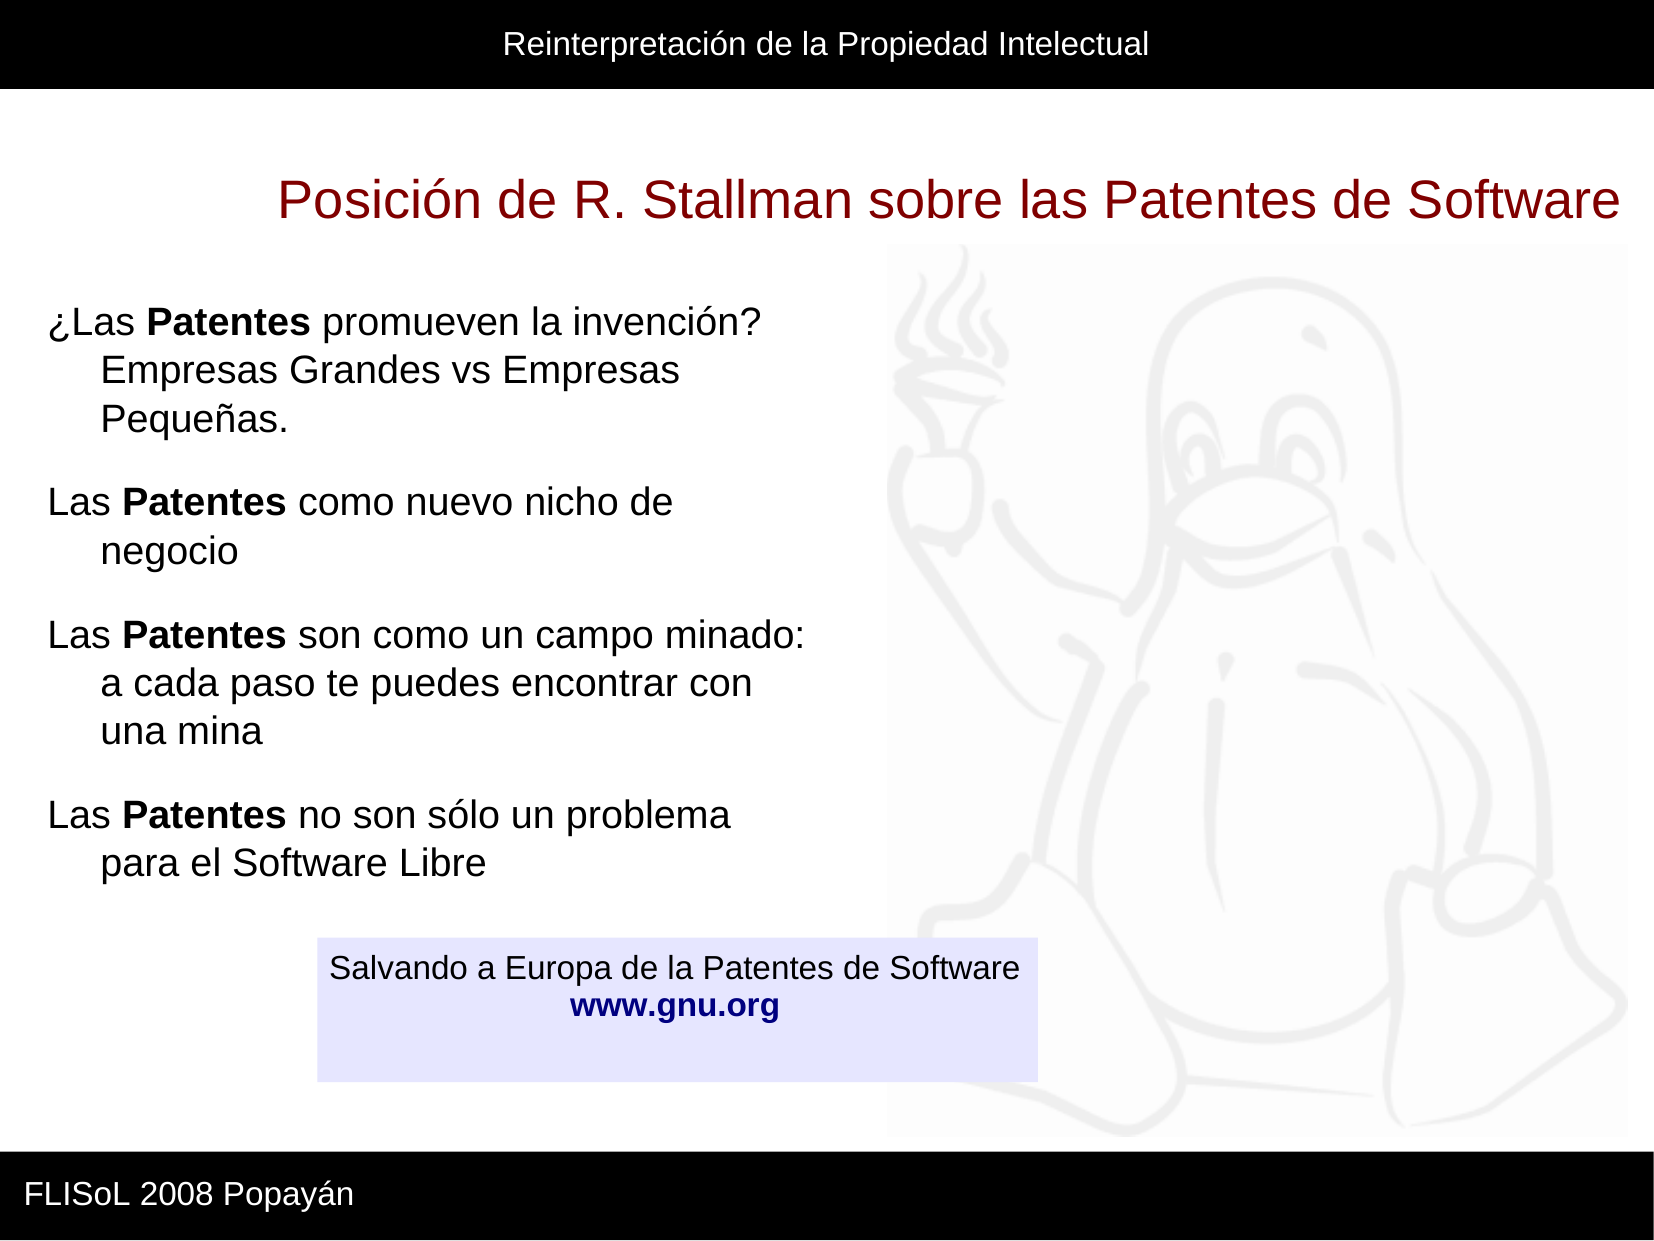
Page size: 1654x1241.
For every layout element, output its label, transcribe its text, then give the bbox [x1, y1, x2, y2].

text_box Salvando a Europa de la Patentes de Software www.gnu.org [317, 937, 1038, 1083]
list ¿Las Patentes promueven la invención? Empresas Grandes vs Empresas Pequeñas. Las Patentes como nuevo nicho de negocio Las Patentes son como un campo minado: a cada paso te puedes encontrar con una mina Las Patentes no son sólo un problema para el Software Libre [29, 295, 808, 1122]
title Posición de R. Stallman sobre las Patentes de Software [147, 147, 1625, 252]
picture [887, 244, 1628, 1137]
